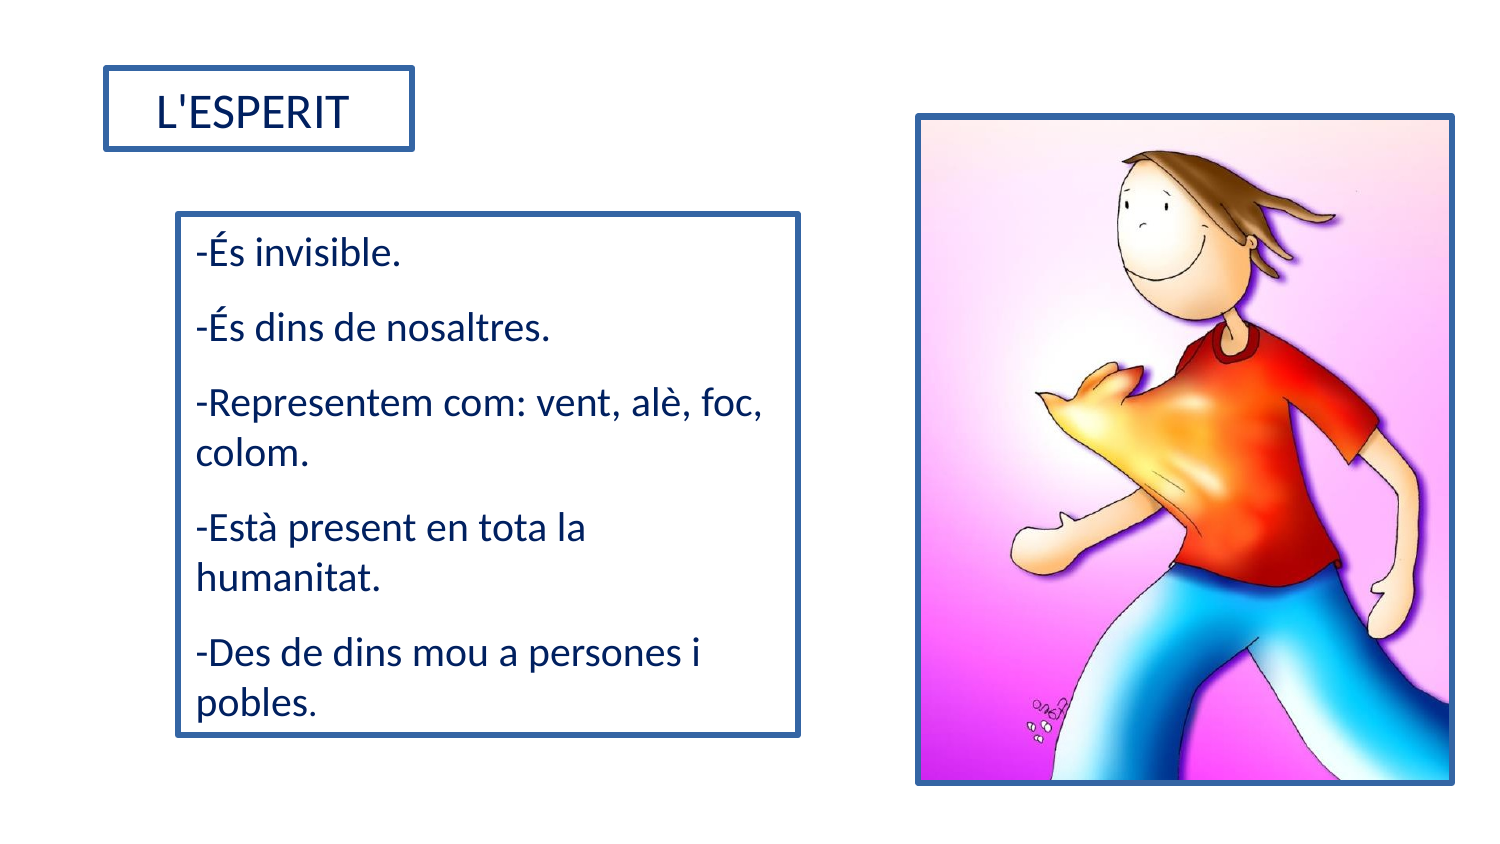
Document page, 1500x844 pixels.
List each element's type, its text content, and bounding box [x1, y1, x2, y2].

text_box L'ESPERIT [106, 68, 413, 150]
text_box -És invisible. -És dins de nosaltres. -Representem com: vent, alè, foc, colom. -Està present en tota la humanitat. -Des de dins mou a persones i pobles. [177, 214, 798, 736]
picture [1130, 618, 1449, 780]
picture [921, 119, 1449, 780]
